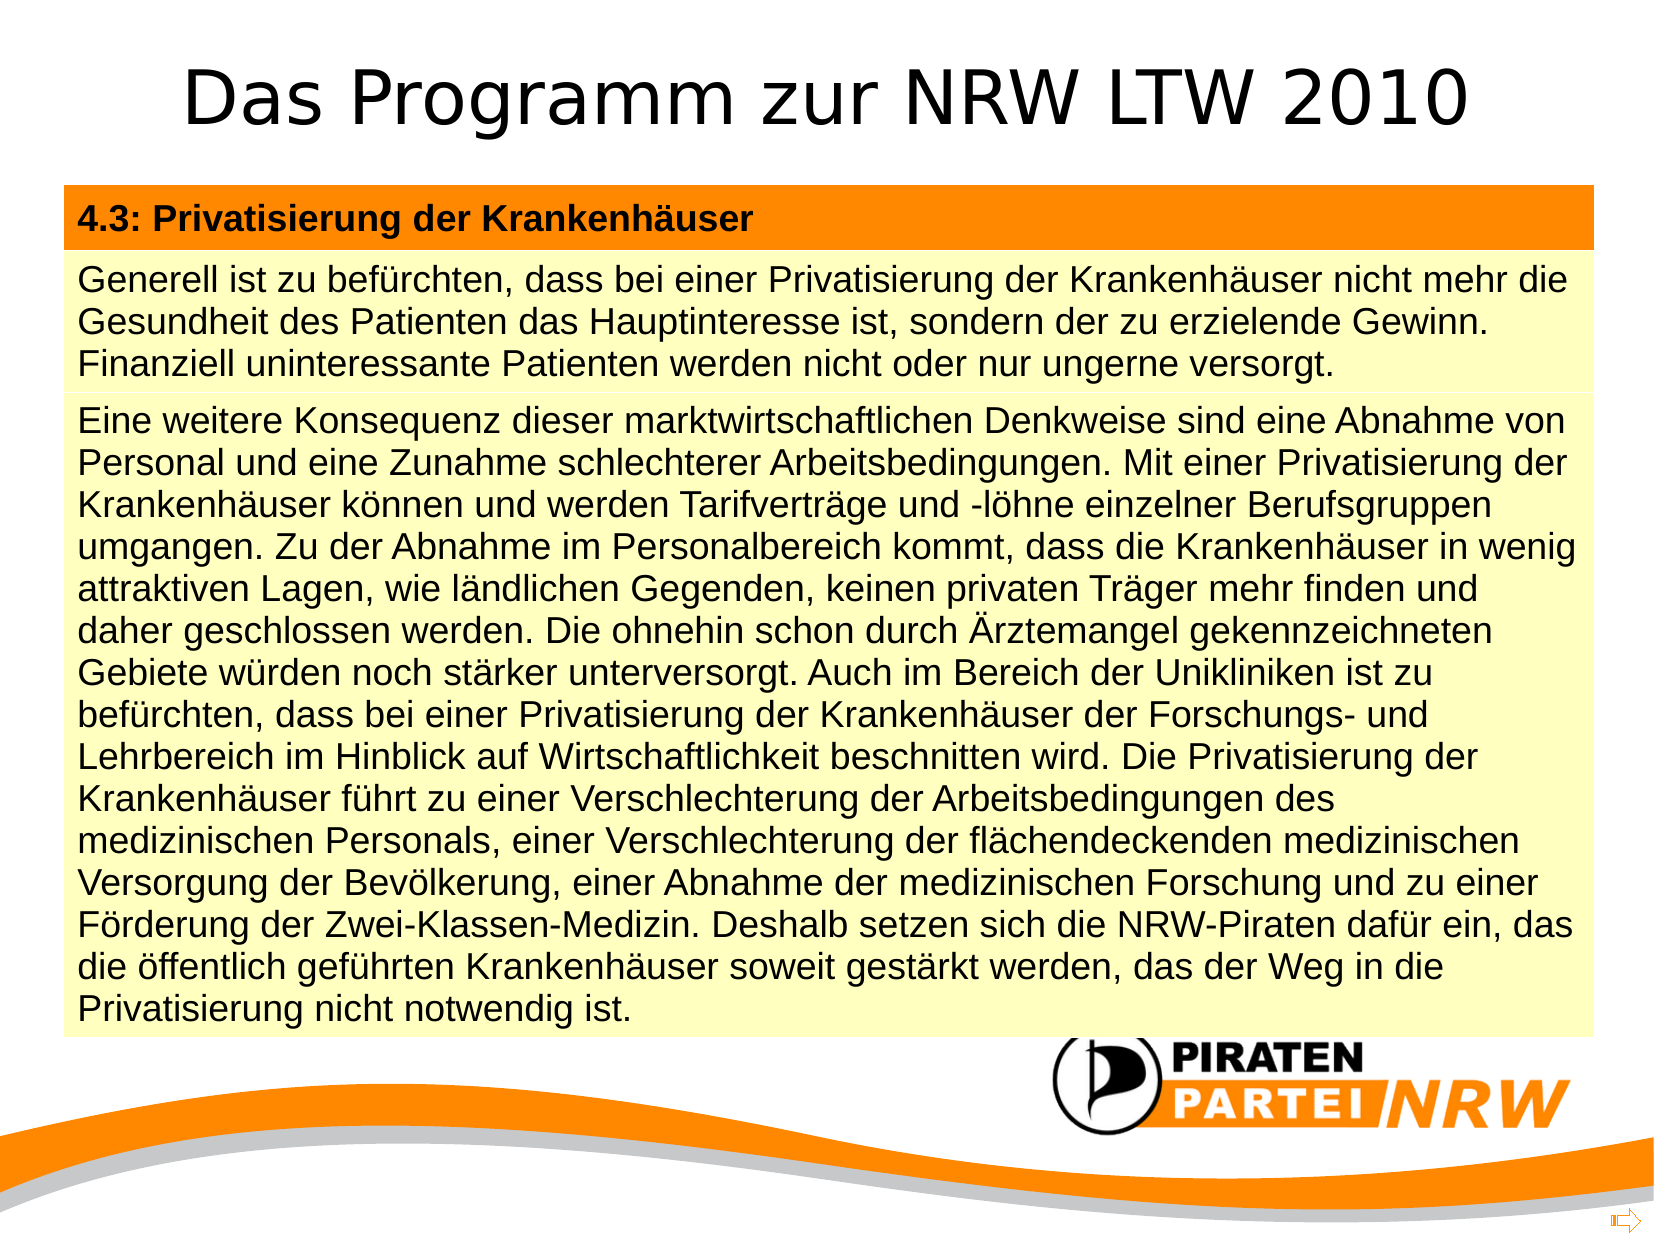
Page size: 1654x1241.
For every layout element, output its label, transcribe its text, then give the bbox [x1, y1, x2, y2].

title Das Programm zur NRW LTW 2010 [82, 54, 1571, 143]
picture [1045, 1038, 1579, 1140]
table_header 4.3: ﻿Privatisierung der Krankenhäuser [64, 185, 1594, 250]
table_cell Eine weitere Konsequenz dieser marktwirtschaftlichen Denkweise sind eine Abnahme von Personal und eine Zunahme schlechterer Arbeitsbedingungen. Mit einer Privatisierung der Krankenhäuser können und werden Tarifverträge und -löhne einzelner Berufsgruppen umgangen. Zu der Abnahme im Personalbereich kommt, dass die Krankenhäuser in wenig attraktiven Lagen, wie ländlichen Gegenden, keinen privaten Träger mehr finden und daher geschlossen werden. Die ohnehin schon durch Ärztemangel gekennzeichneten Gebiete würden noch stärker unterversorgt. Auch im Bereich der Unikliniken ist zu befürchten, dass bei einer Privatisierung der Krankenhäuser der Forschungs- und Lehrbereich im Hinblick auf Wirtschaftlichkeit beschnitten wird. Die Privatisierung der Krankenhäuser führt zu einer Verschlechterung der Arbeitsbedingungen des medizinischen Personals, einer Verschlechterung der flächendeckenden medizinischen Versorgung der Bevölkerung, einer Abnahme der medizinischen Forschung und zu einer Förderung der Zwei-Klassen-Medizin. Deshalb setzen sich die NRW-Piraten dafür ein, das die öffentlich geführten Krankenhäuser soweit gestärkt werden, das der Weg in die Privatisierung nicht notwendig ist. [64, 393, 1594, 1037]
table_cell Generell ist zu befürchten, dass bei einer Privatisierung der Krankenhäuser nicht mehr die Gesundheit des Patienten das Hauptinteresse ist, sondern der zu erzielende Gewinn. Finanziell uninteressante Patienten werden nicht oder nur ungerne versorgt. [64, 251, 1594, 392]
